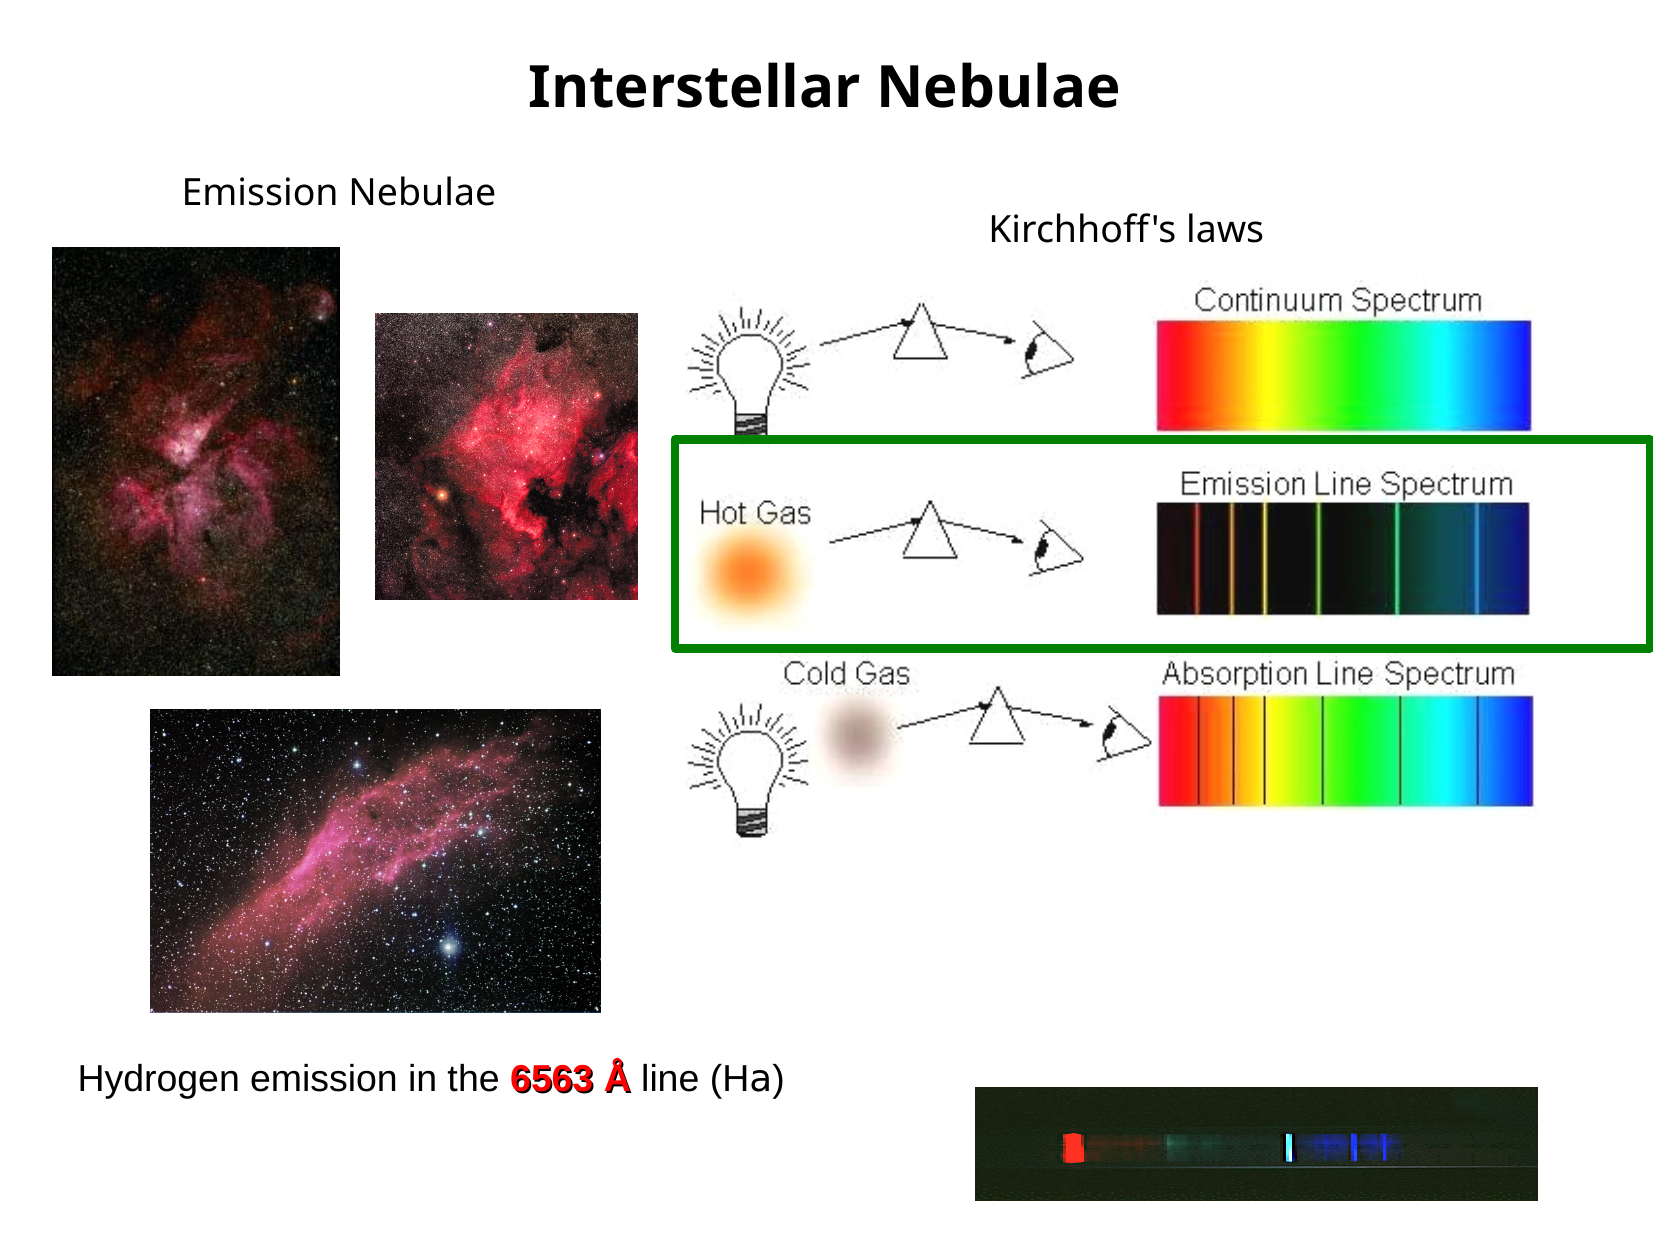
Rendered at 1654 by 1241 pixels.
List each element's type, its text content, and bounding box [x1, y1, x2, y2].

picture [975, 1087, 1538, 1201]
text_box Interstellar Nebulae [262, 37, 1388, 134]
text_box Illuminated by nearby OB stars, very hot stars that emit ionizing radiation When the electrons recombine, they cascate emitting light in all the atom's discrete set of wavelengths [862, 187, 1613, 265]
text_box Hydrogen emission in the 6563 Å line (Ha) [37, 1050, 826, 1107]
text_box Kirchhoff's laws [900, 195, 1354, 263]
text_box Emission Nebulae [112, 157, 566, 226]
picture [375, 265, 1613, 863]
picture [150, 709, 601, 1013]
picture [52, 247, 340, 676]
text_box [675, 439, 1651, 649]
